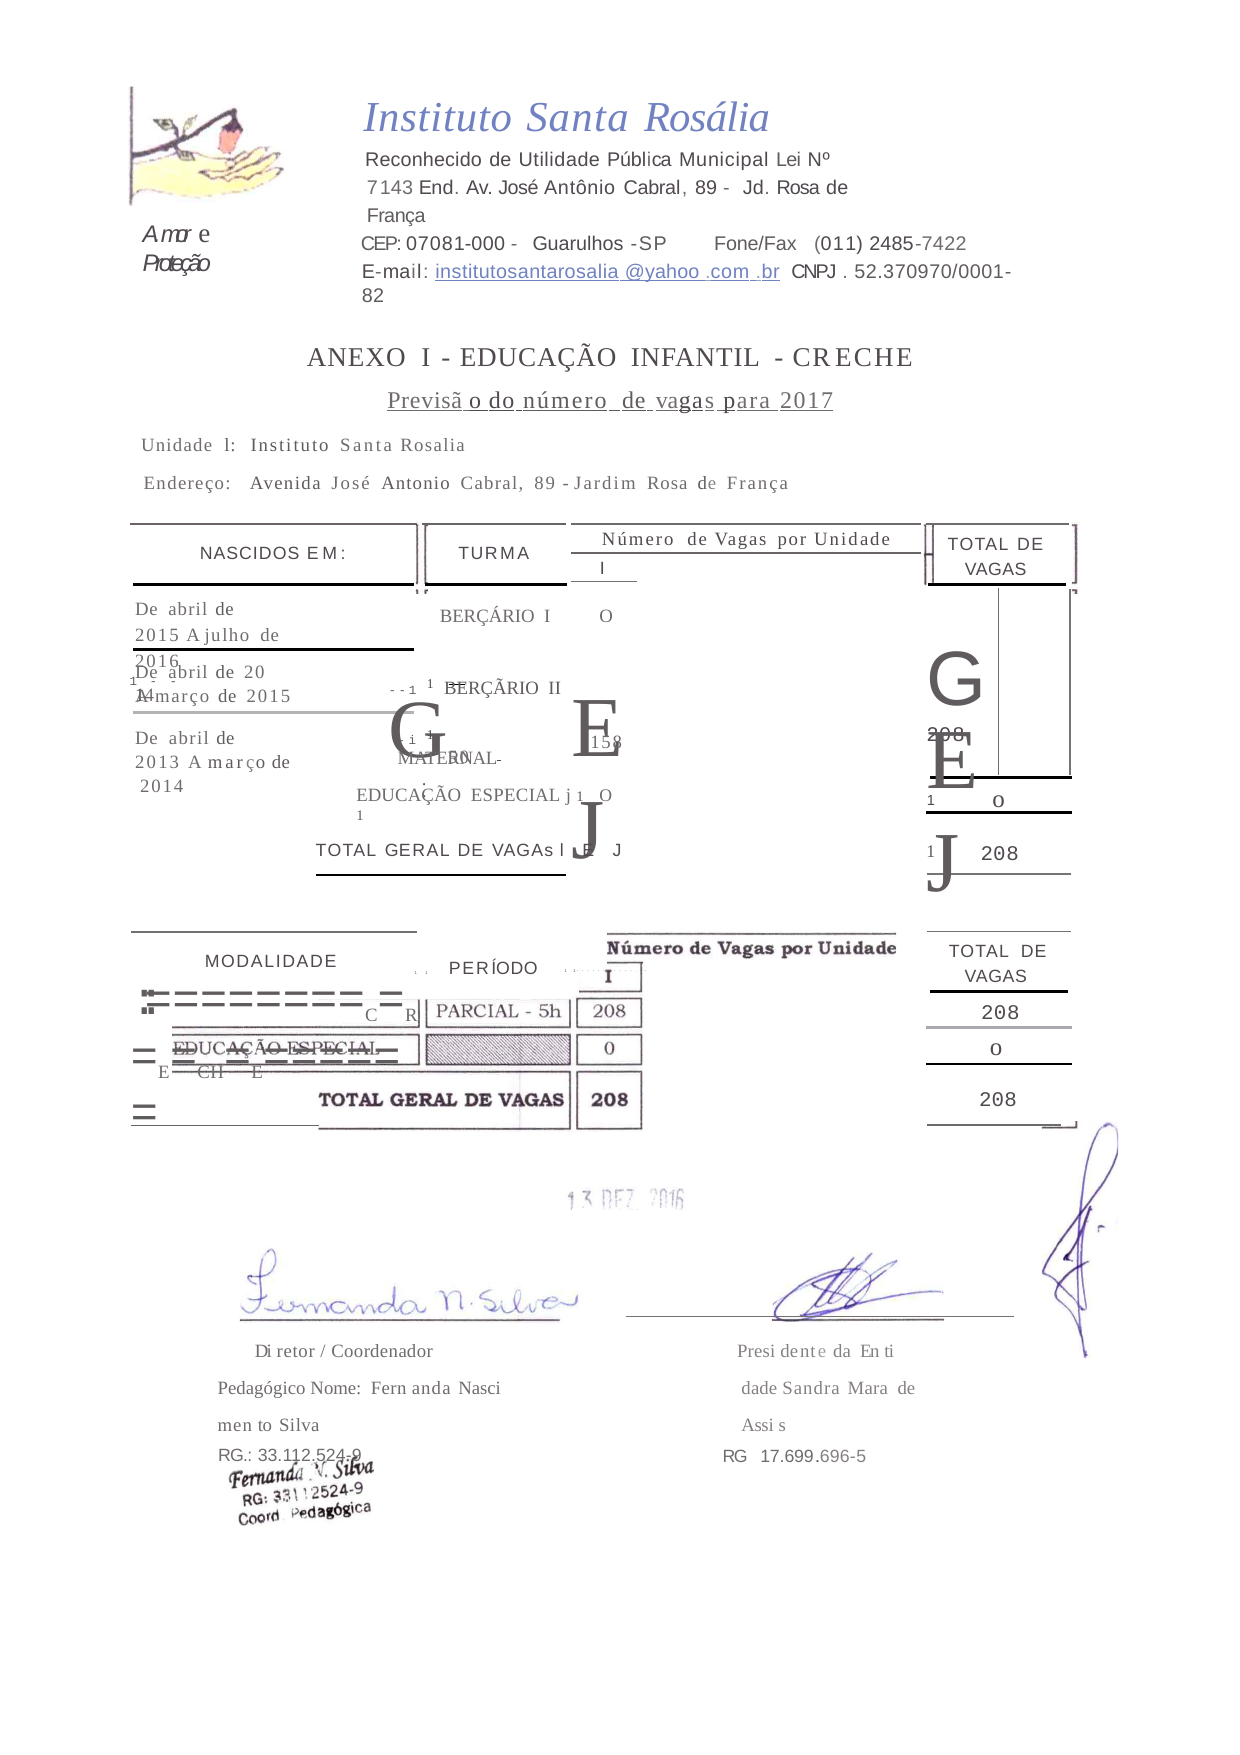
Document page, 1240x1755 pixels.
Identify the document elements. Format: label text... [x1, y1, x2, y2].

text_box 158 [588, 730, 626, 754]
text_box 1 [924, 840, 934, 863]
text_box TURMA [456, 542, 535, 564]
text_box [1072, 522, 1080, 594]
text_box TOTAL DE VAGAS [945, 529, 1052, 576]
text_box --1 1 BERÇÃRIO II G50 . [386, 608, 619, 707]
text_box BERÇÁRIO I [437, 603, 552, 608]
text_box [772, 1252, 944, 1316]
text_box TOTAL GERAL DE VAGAs lEJ [313, 838, 648, 861]
text_box Di retor / Coordenador Pedagógico Nome: Fern anda Nasci men to Silva RG.: 33.112.524-9 [215, 1324, 529, 1415]
text_box [566, 1188, 684, 1210]
text_box 208 [978, 839, 1025, 865]
text_box I [597, 557, 621, 579]
text_box TOTAL DE VAGAS [946, 936, 1053, 984]
text_box [172, 930, 896, 1132]
text_box MODALIDADE [202, 949, 343, 972]
text_box 1 1-----------.-- [562, 967, 735, 977]
text_box De abril de 20 14 [133, 659, 289, 683]
text_box 1-- [127, 672, 193, 690]
text_box -i 1 MATERNAL . [395, 728, 548, 772]
text_box EJ [924, 703, 995, 794]
text_box o [990, 782, 1008, 812]
text_box G 208 [924, 628, 1060, 710]
text_box EDUCAÇÃO ESPECIAL j 1 O 1 [354, 783, 641, 807]
text_box ANEXO I - EDUCAÇÃO INFANTIL - CRECHE Previsã o do número de vagas para 2017 Unidade l: Instituto Santa Rosalia Endereço: Avenida José Antonio Cabral, 89 - Jardim Rosa de França [139, 339, 922, 492]
text_box 1 [924, 790, 934, 810]
text_box [1042, 1122, 1118, 1358]
text_box NASCIDOS EM: [197, 542, 353, 564]
text_box A.mor e Proteção [140, 215, 271, 247]
text_box 208 [979, 998, 1025, 1024]
text_box Instituto Santa Rosália Reconhecido de Utilidade Pública Municipal Lei Nº 7143 End. Av. José Antônio Cabral, 89 - Jd. Rosa de França CEP: 07081-000 - Guarulhos -SP Fone/Fax (011) 2485-7422 E-mail: institutosantarosalia @yahoo .com .br CNPJ . 52.370970/0001-82 [358, 89, 1021, 251]
text_box Presi dente da En ti dade Sandra Mara de Assi s RG 17.699.696-5 [720, 1323, 931, 1415]
text_box [416, 522, 428, 594]
text_box De abril de 2013 A março de 2014 [133, 724, 292, 772]
text_box O [597, 603, 612, 608]
text_box [240, 1248, 580, 1324]
text_box o 208 [979, 1030, 1026, 1111]
text_box A março de 2015 [133, 683, 293, 707]
text_box [128, 86, 284, 206]
text_box 1 1 PERÍODO [412, 956, 542, 979]
text_box ::========C=R=E=CH=E====== [128, 968, 420, 1019]
text_box [924, 522, 934, 586]
text_box De abril de 2015 A julho de 2016 [133, 593, 290, 642]
text_box [772, 1317, 944, 1322]
text_box [226, 1454, 374, 1526]
text_box EJ [568, 670, 640, 761]
text_box Número de Vagas por Unidade [599, 526, 892, 550]
